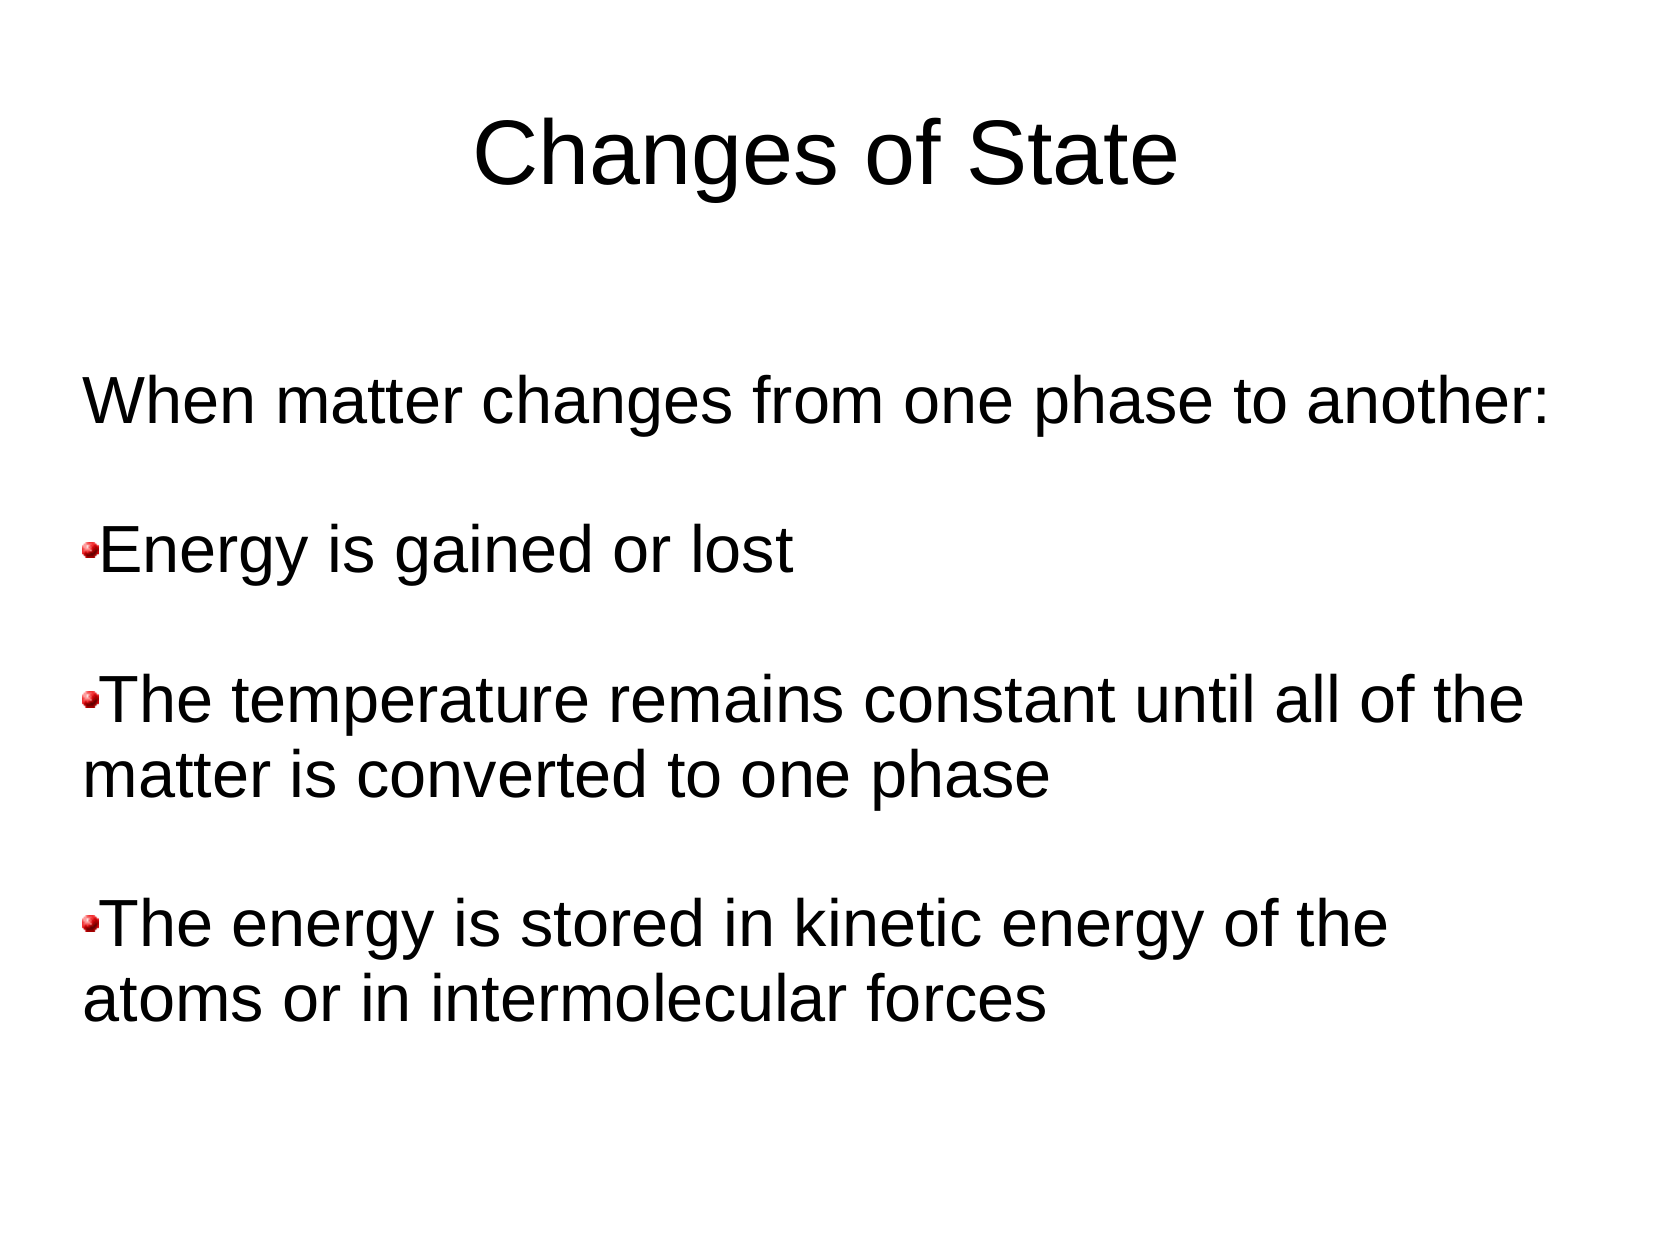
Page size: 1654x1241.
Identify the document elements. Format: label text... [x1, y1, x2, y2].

title Changes of State [82, 49, 1571, 257]
subtitle When matter changes from one phase to another: Energy is gained or lost The temperature remains constant until all of the matter is converted to one phase The energy is stored in kinetic energy of the atoms or in intermolecular forces [82, 290, 1571, 1109]
